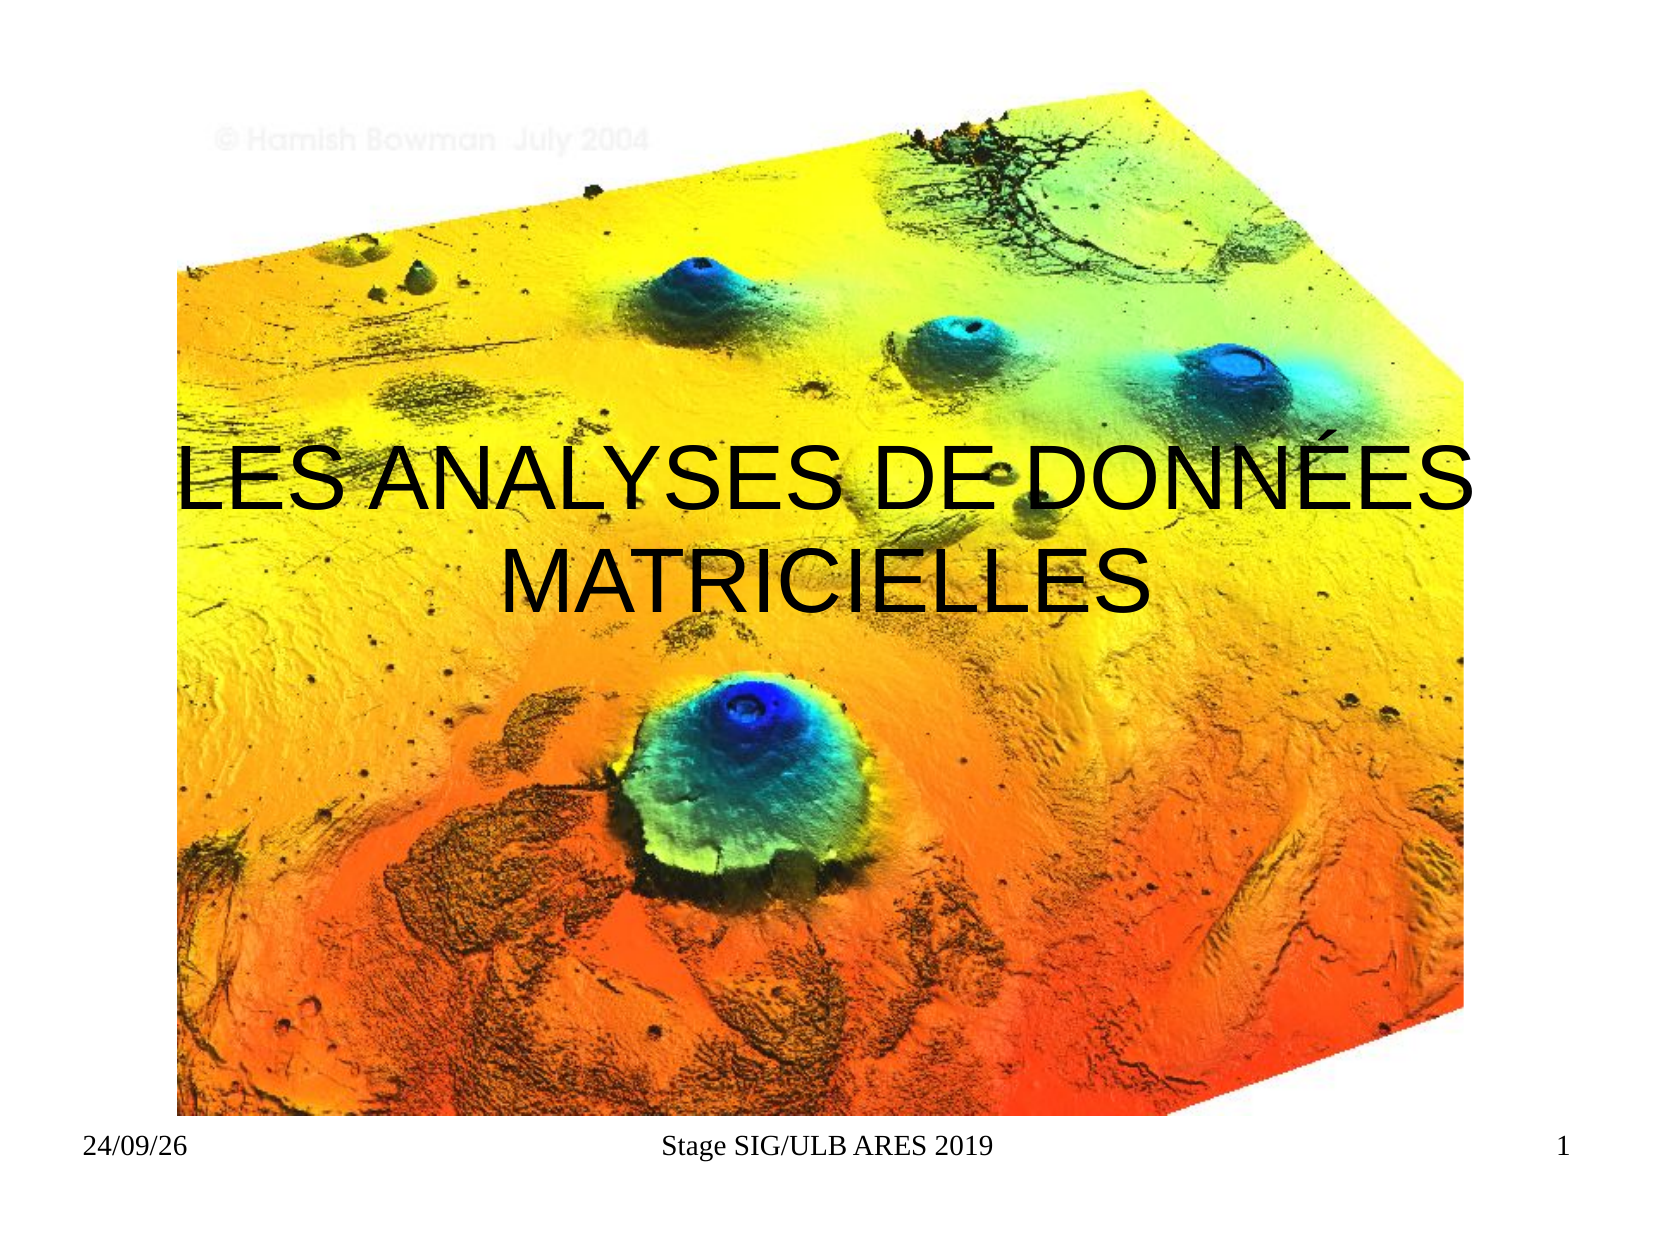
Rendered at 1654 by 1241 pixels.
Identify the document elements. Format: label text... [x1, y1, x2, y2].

picture [177, 1010, 1464, 1116]
subtitle LES ANALYSES DE DONNÉES MATRICIELLES [82, 49, 1571, 1010]
